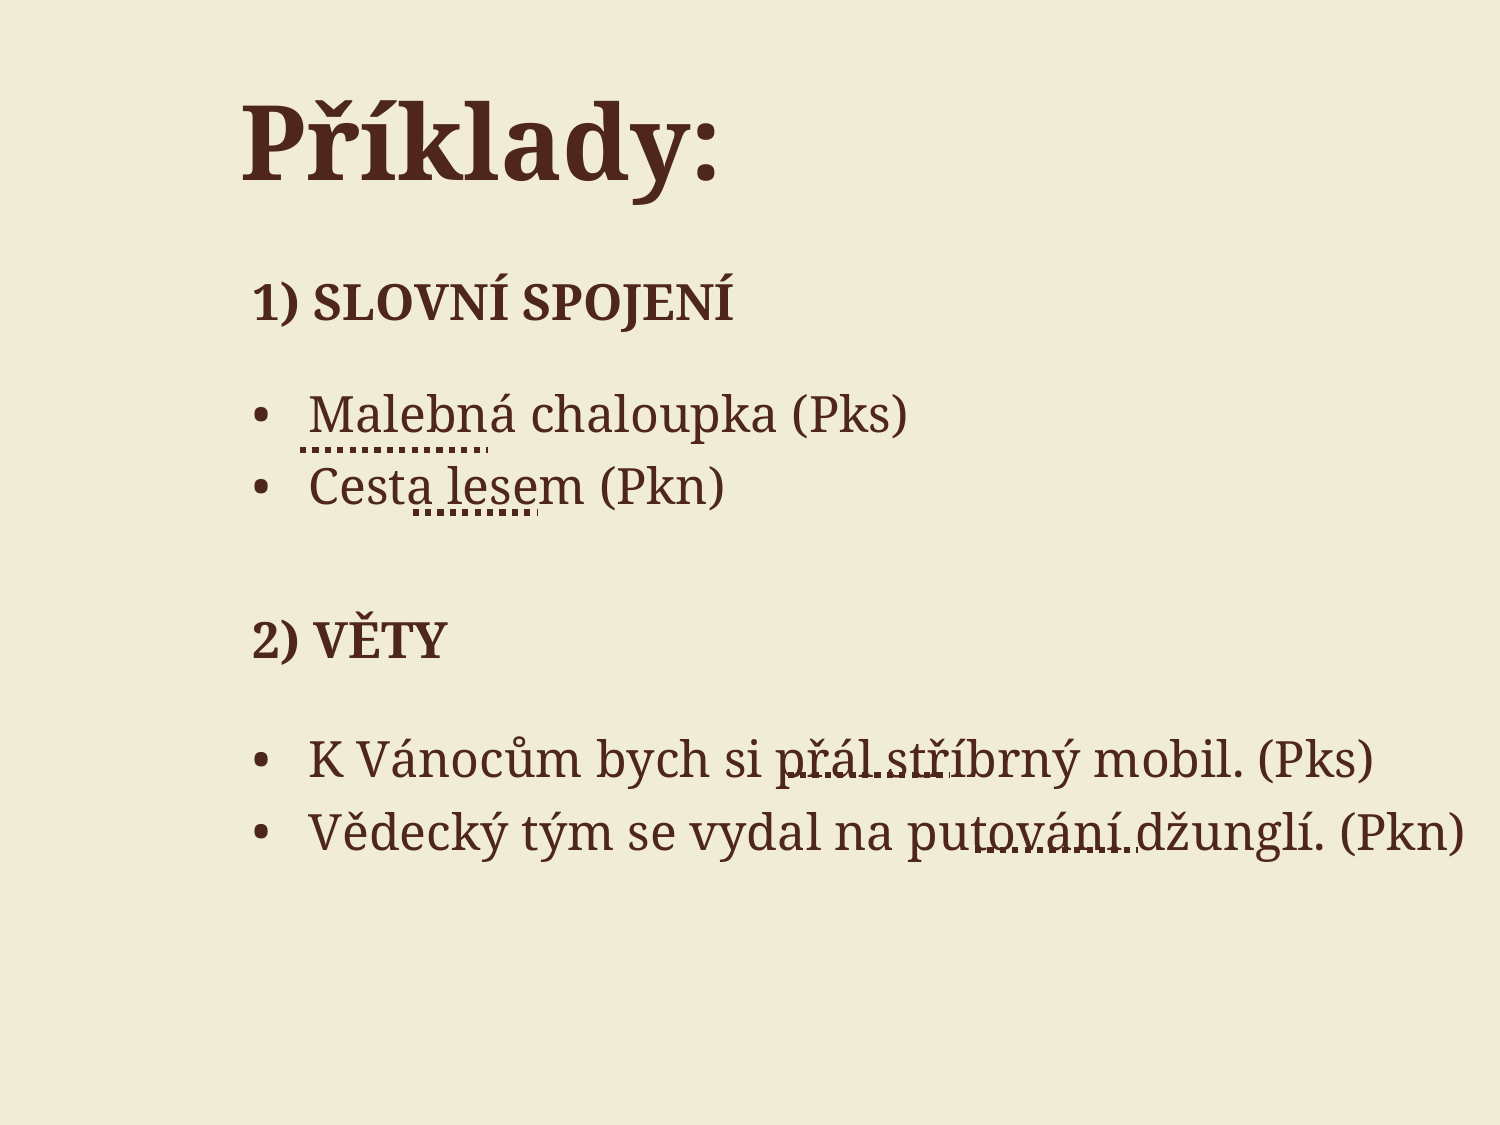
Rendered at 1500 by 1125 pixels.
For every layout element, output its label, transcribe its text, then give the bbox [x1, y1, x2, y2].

list 1) SLOVNÍ SPOJENÍ Malebná chaloupka (Pks) Cesta lesem (Pkn) 2) VĚTY K Vánocům bych si přál stříbrný mobil. (Pks) Vědecký tým se vydal na putování džunglí. (Pkn) [237, 262, 1500, 1125]
title Příklady: [225, 45, 1500, 233]
